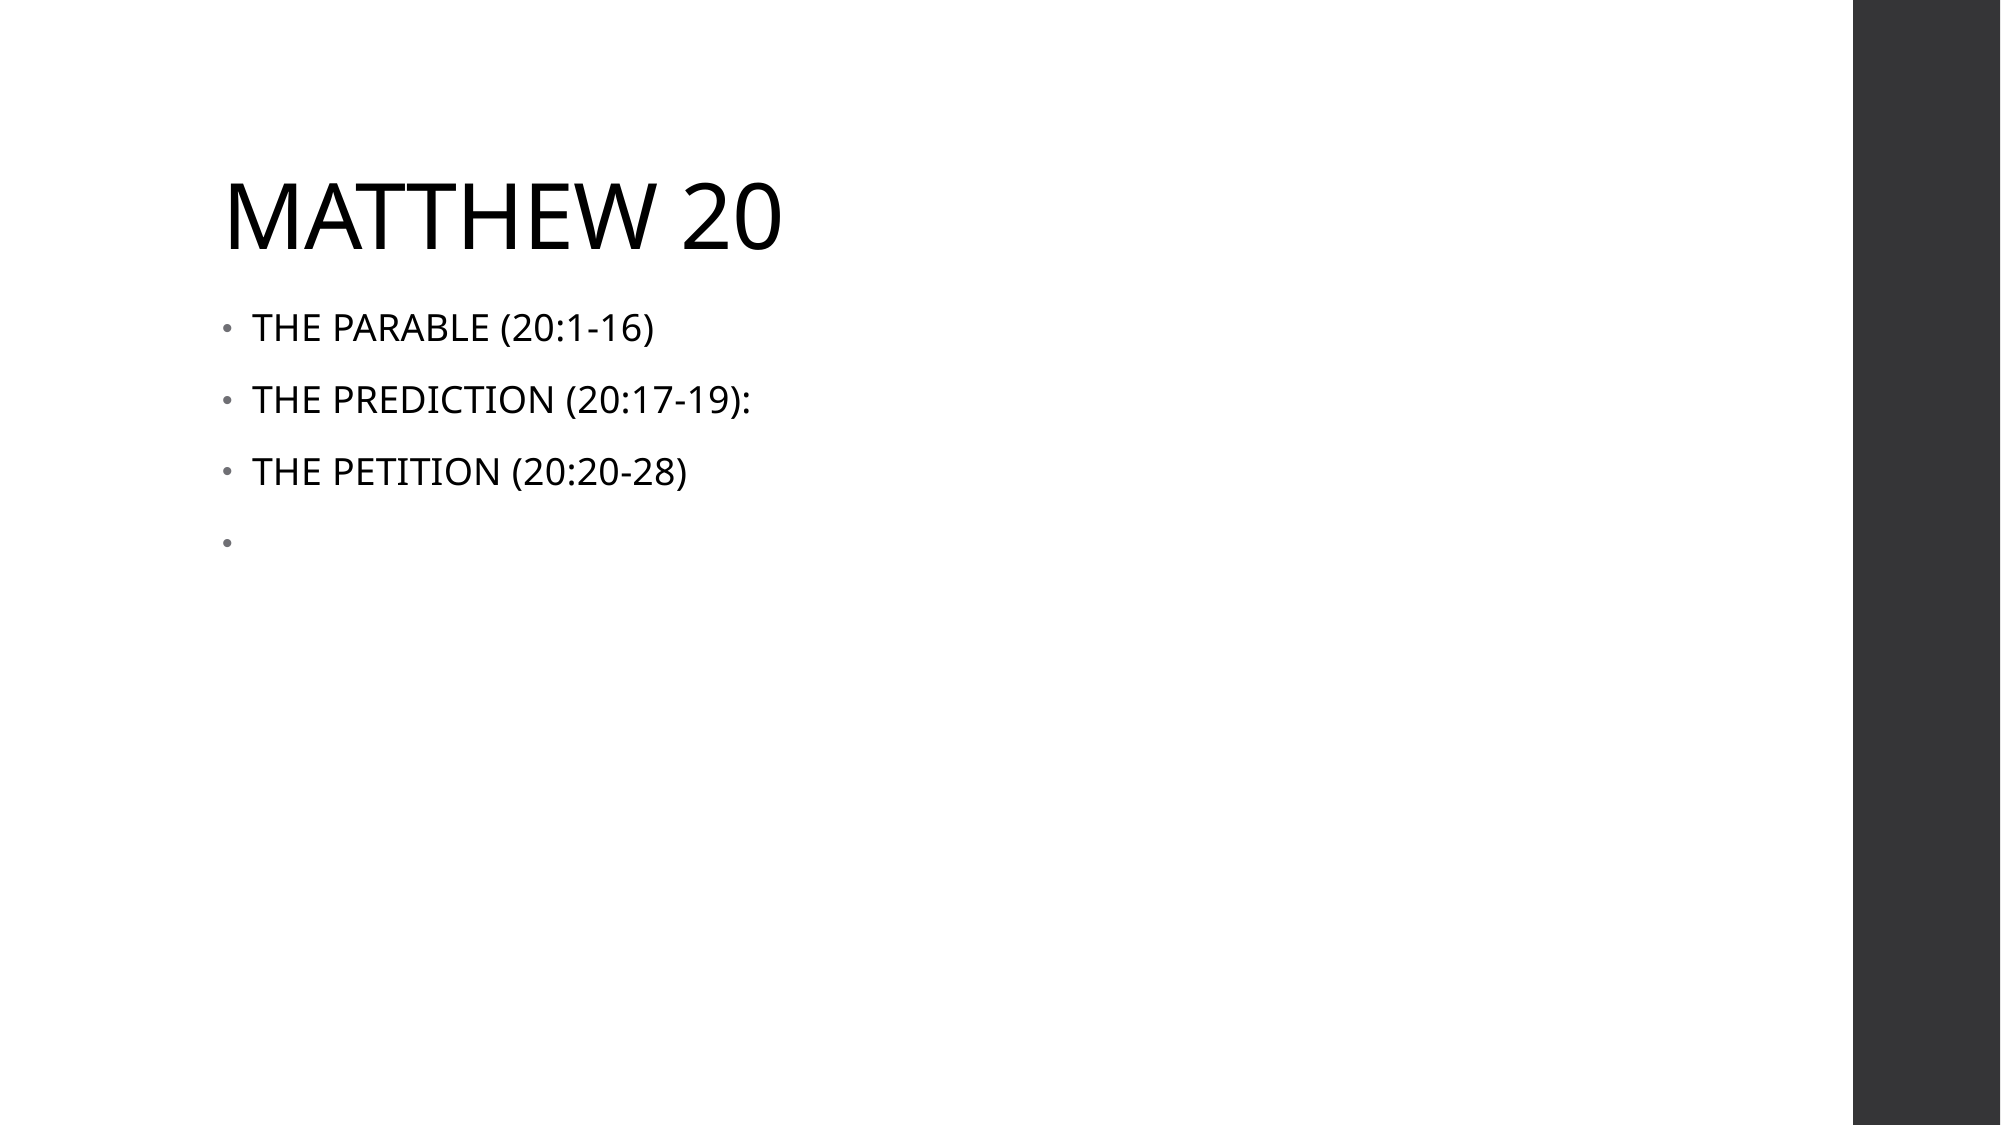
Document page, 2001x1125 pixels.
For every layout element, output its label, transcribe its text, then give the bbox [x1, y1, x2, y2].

list THE PARABLE (20:1-16) THE PREDICTION (20:17-19): THE PETITION (20:20-28) [206, 299, 1617, 1014]
title MATTHEW 20 [206, 60, 1797, 278]
